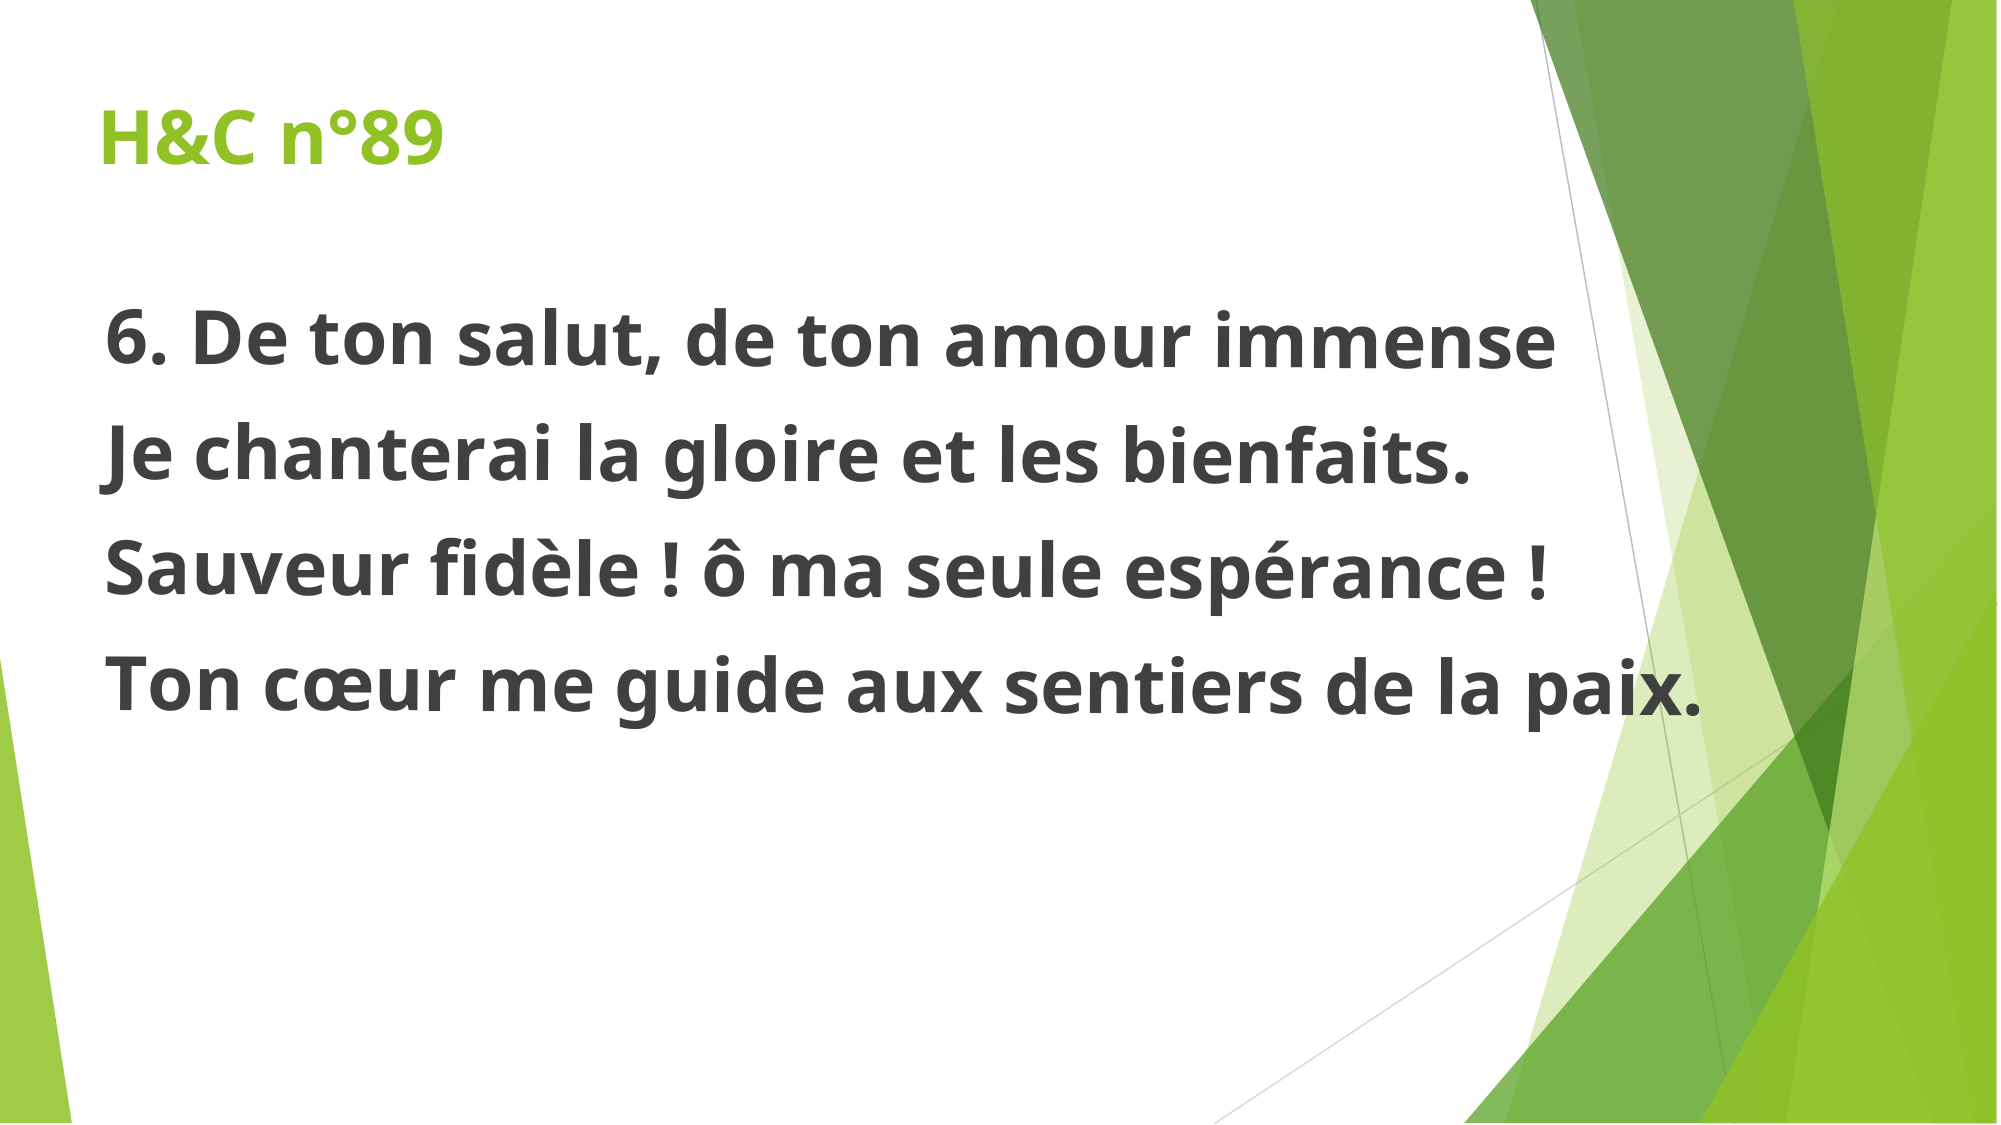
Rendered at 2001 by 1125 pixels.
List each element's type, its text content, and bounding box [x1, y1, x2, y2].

text_box 6. De ton salut, de ton amour immense Je chanterai la gloire et les bienfaits. Sauveur fidèle ! ô ma seule espérance ! Ton cœur me guide aux sentiers de la paix. [88, 267, 1958, 1086]
text_box H&C n°89 [82, 82, 496, 189]
